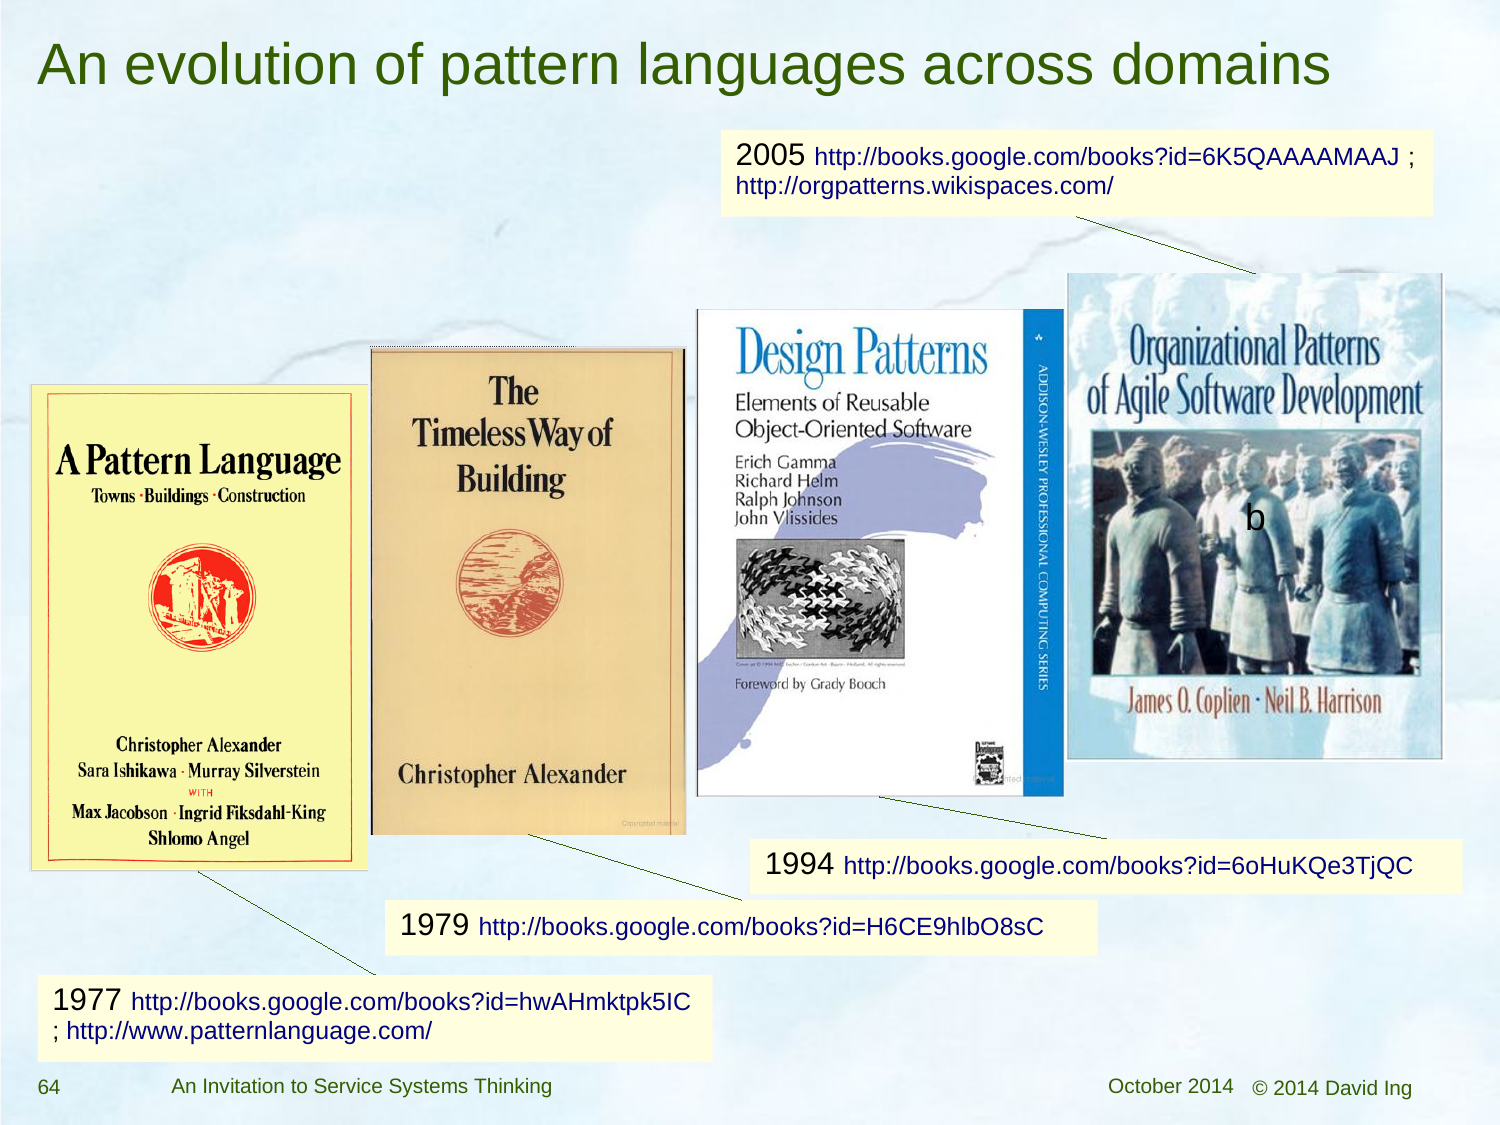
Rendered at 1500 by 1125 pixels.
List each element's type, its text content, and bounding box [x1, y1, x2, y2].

picture [0, 0, 1500, 1125]
text_box 1994 http://books.google.com/books?id=6oHuKQe3TjQC [750, 838, 1463, 895]
text_box 1979 http://books.google.com/books?id=H6CE9hlbO8sC [385, 900, 1098, 956]
text_box 1977 http://books.google.com/books?id=hwAHmktpk5IC ; http://www.patternlanguage.com/ [37, 974, 713, 1062]
title An evolution of pattern languages across domains [37, 37, 1463, 152]
text_box 2005 http://books.google.com/books?id=6K5QAAAAMAAJ ; http://orgpatterns.wikispaces.com/ [720, 129, 1434, 217]
